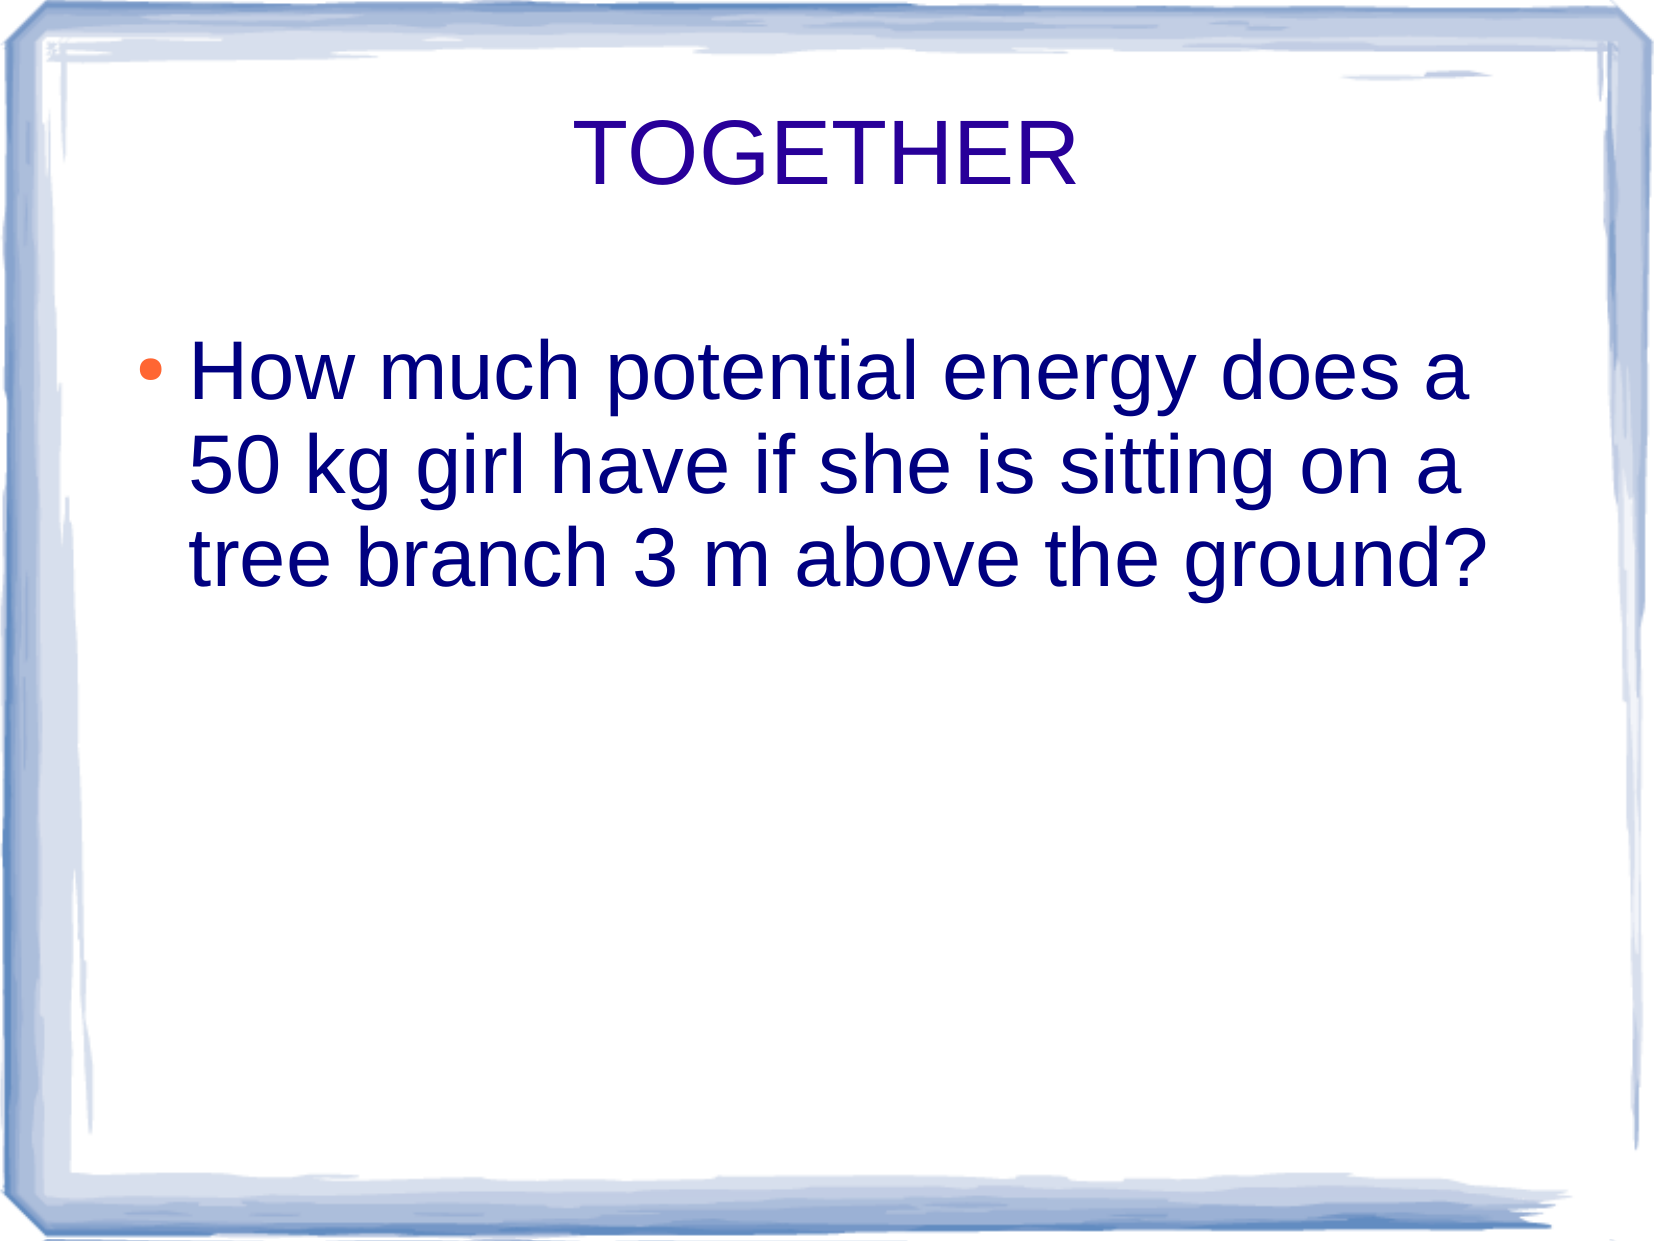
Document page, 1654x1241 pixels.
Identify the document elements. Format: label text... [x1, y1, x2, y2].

picture [0, 0, 1654, 1241]
title TOGETHER [82, 56, 1571, 250]
list How much potential energy does a 50 kg girl have if she is sitting on a tree branch 3 m above the ground? [118, 324, 1571, 990]
